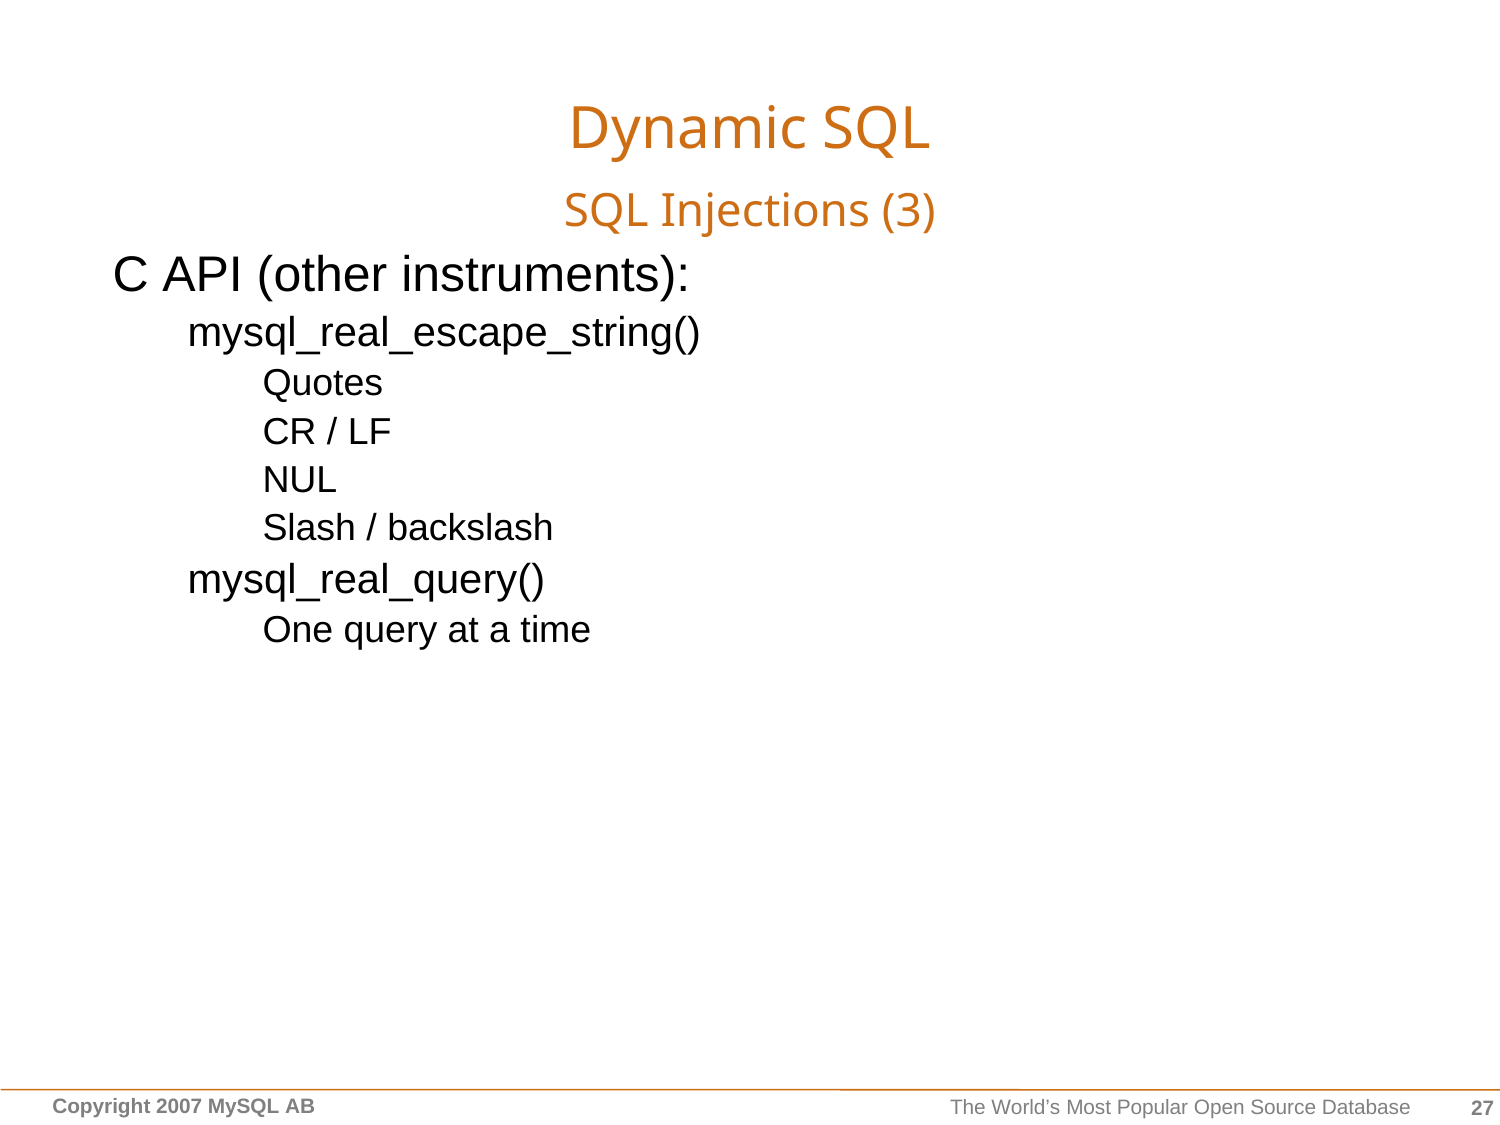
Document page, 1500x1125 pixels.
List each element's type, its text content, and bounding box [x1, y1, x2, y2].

title Dynamic SQL SQL Injections (3) [0, 77, 1500, 236]
list C API (other instruments): mysql_real_escape_string() Quotes CR / LF NUL Slash / backslash mysql_real_query() One query at a time [112, 249, 1388, 1098]
